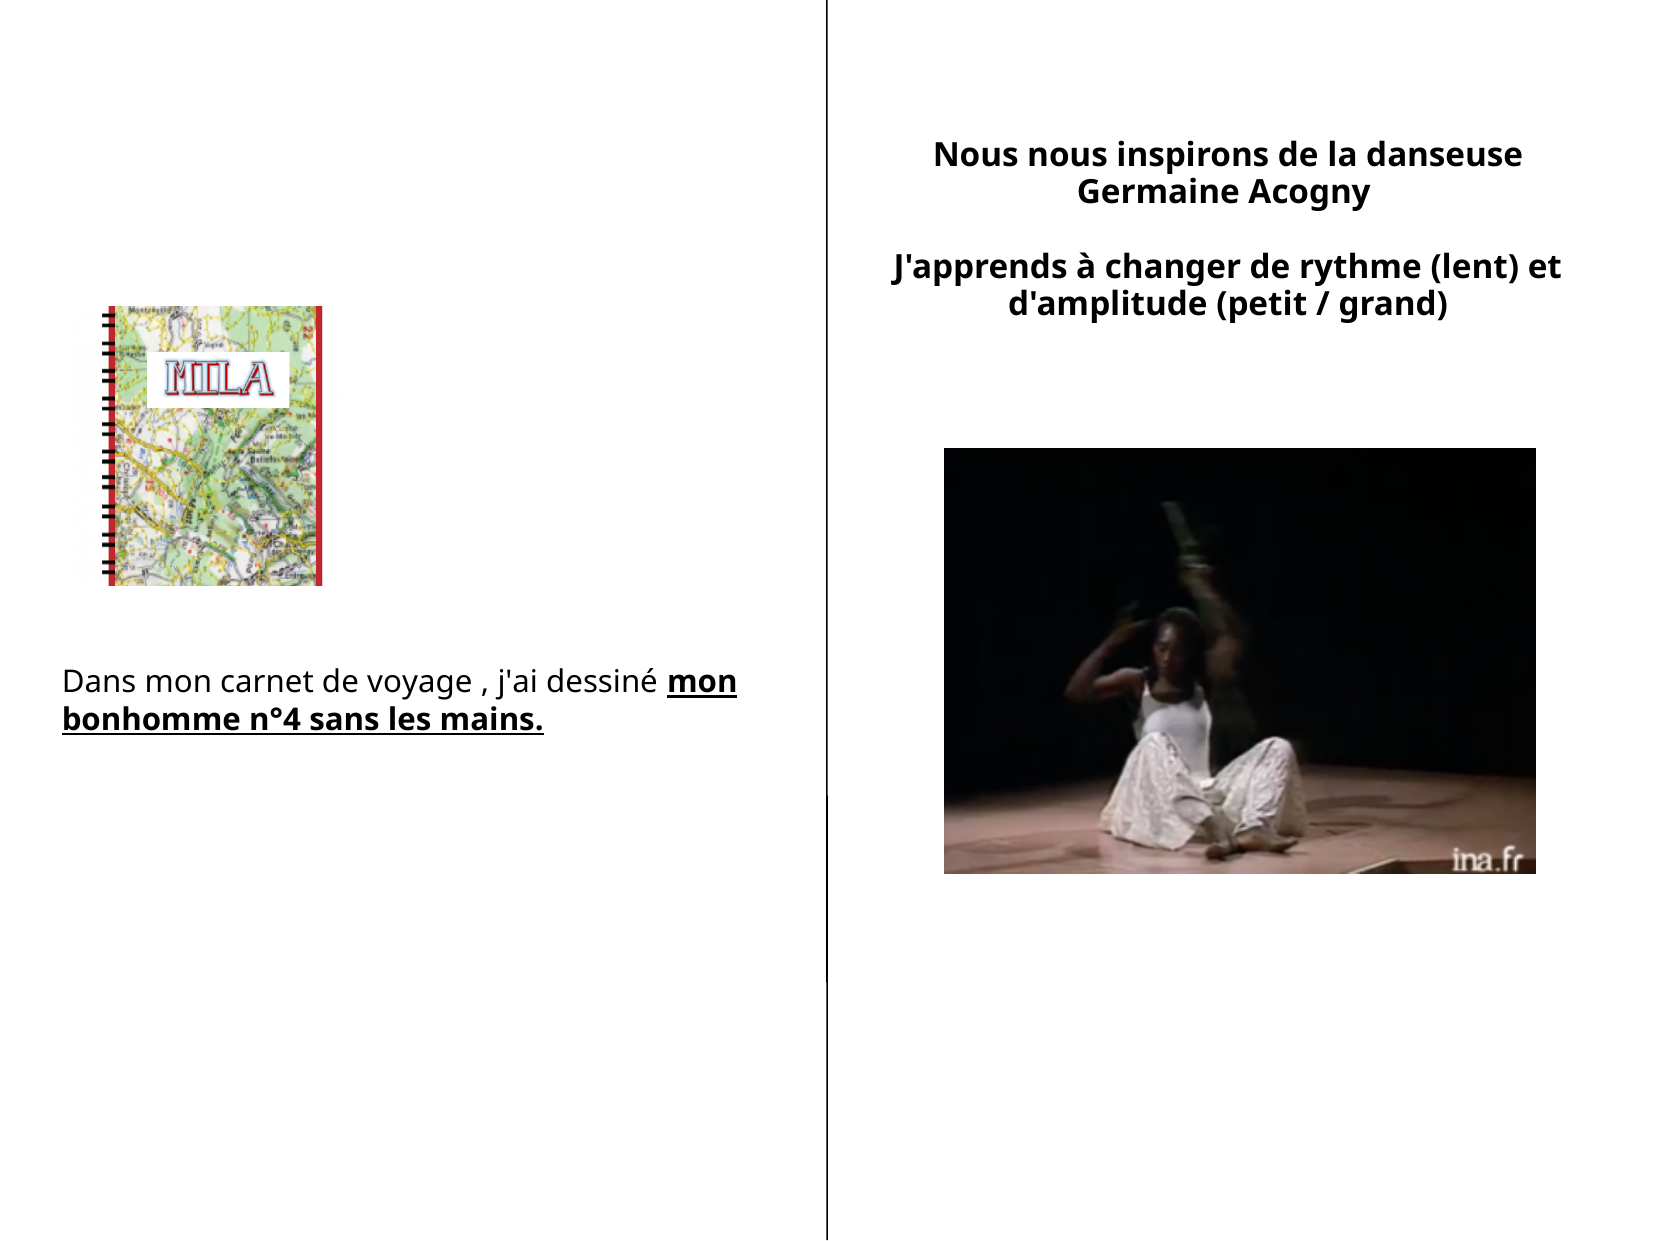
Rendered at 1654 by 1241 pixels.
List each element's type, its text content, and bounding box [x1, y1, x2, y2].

picture [70, 306, 355, 586]
text_box Dans mon carnet de voyage , j'ai dessiné mon bonhomme n°4 sans les mains. [47, 654, 804, 1177]
picture [944, 448, 1536, 875]
text_box Nous nous inspirons de la danseuse Germaine Acogny J'apprends à changer de rythme (lent) et d'amplitude (petit / grand) [874, 129, 1583, 368]
